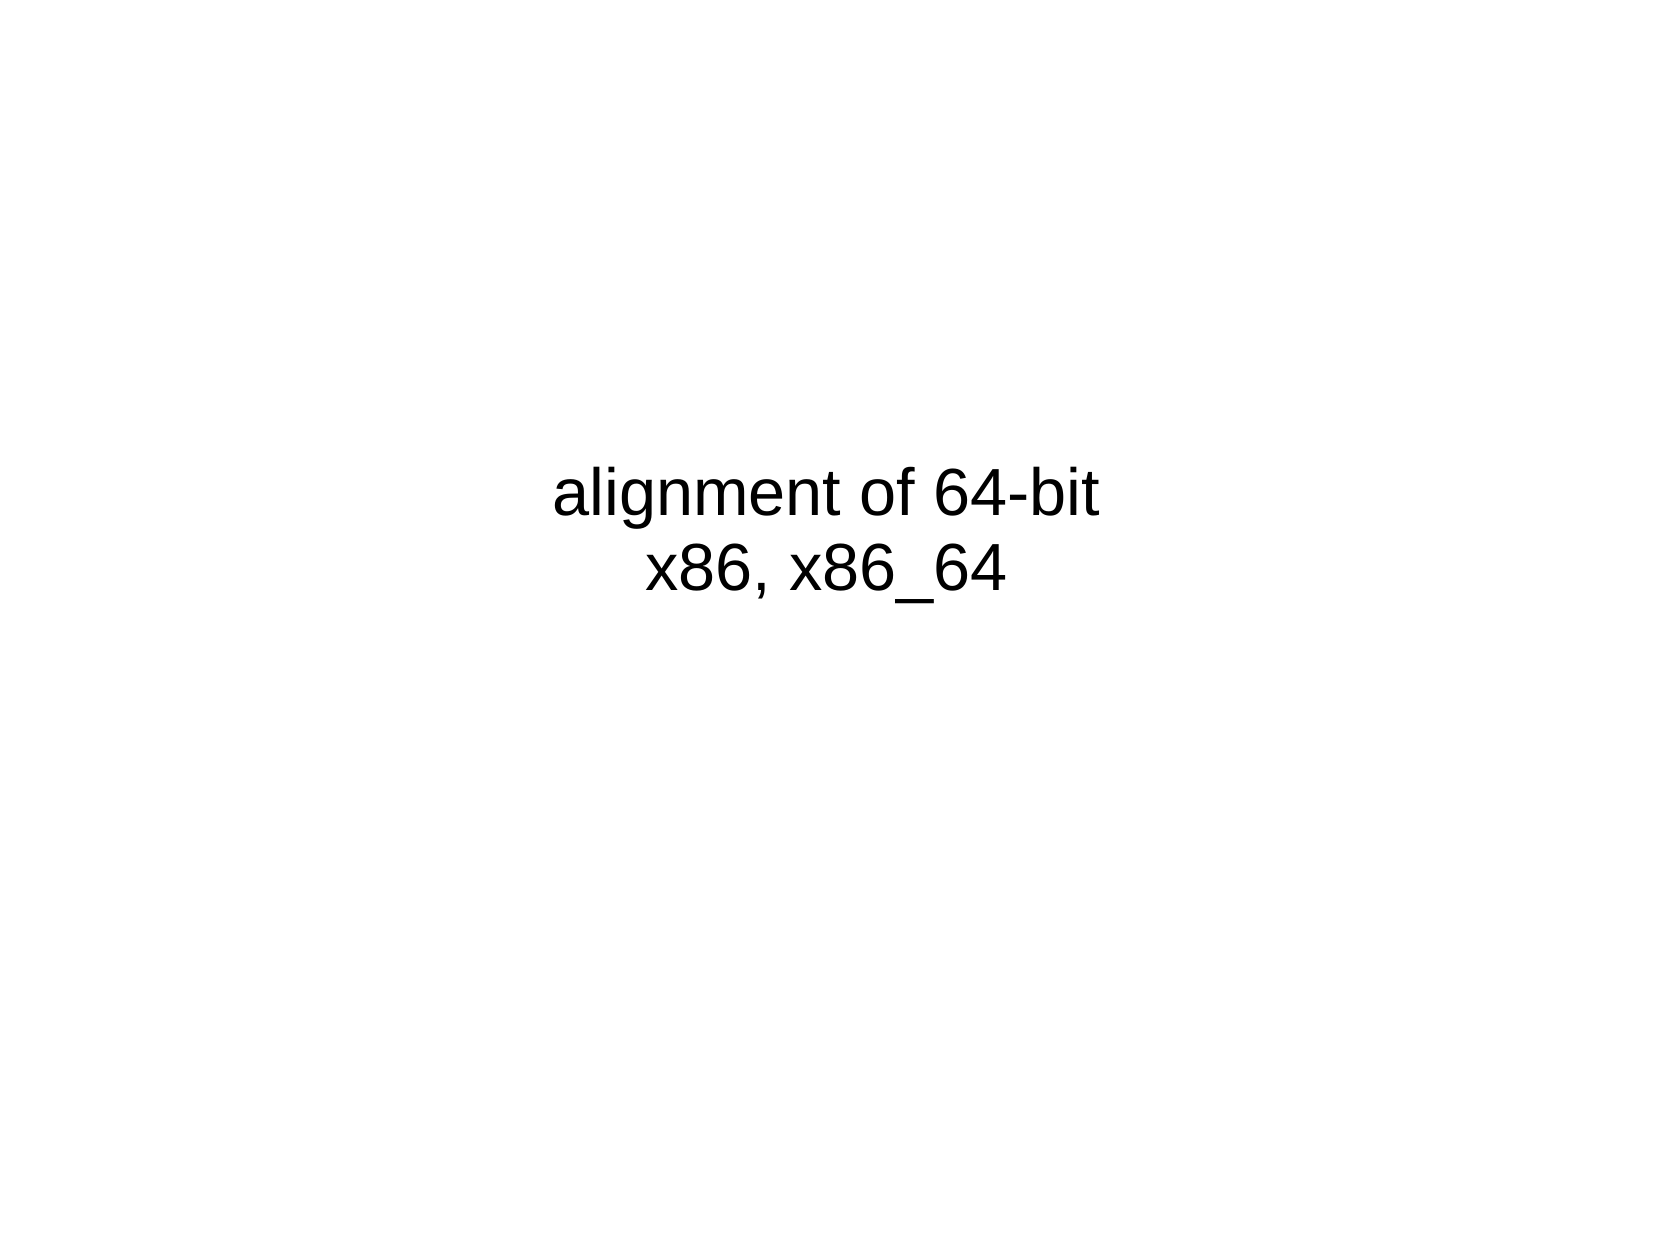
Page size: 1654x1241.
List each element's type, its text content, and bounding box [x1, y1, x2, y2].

subtitle alignment of 64-bit x86, x86_64 [82, 49, 1571, 1010]
